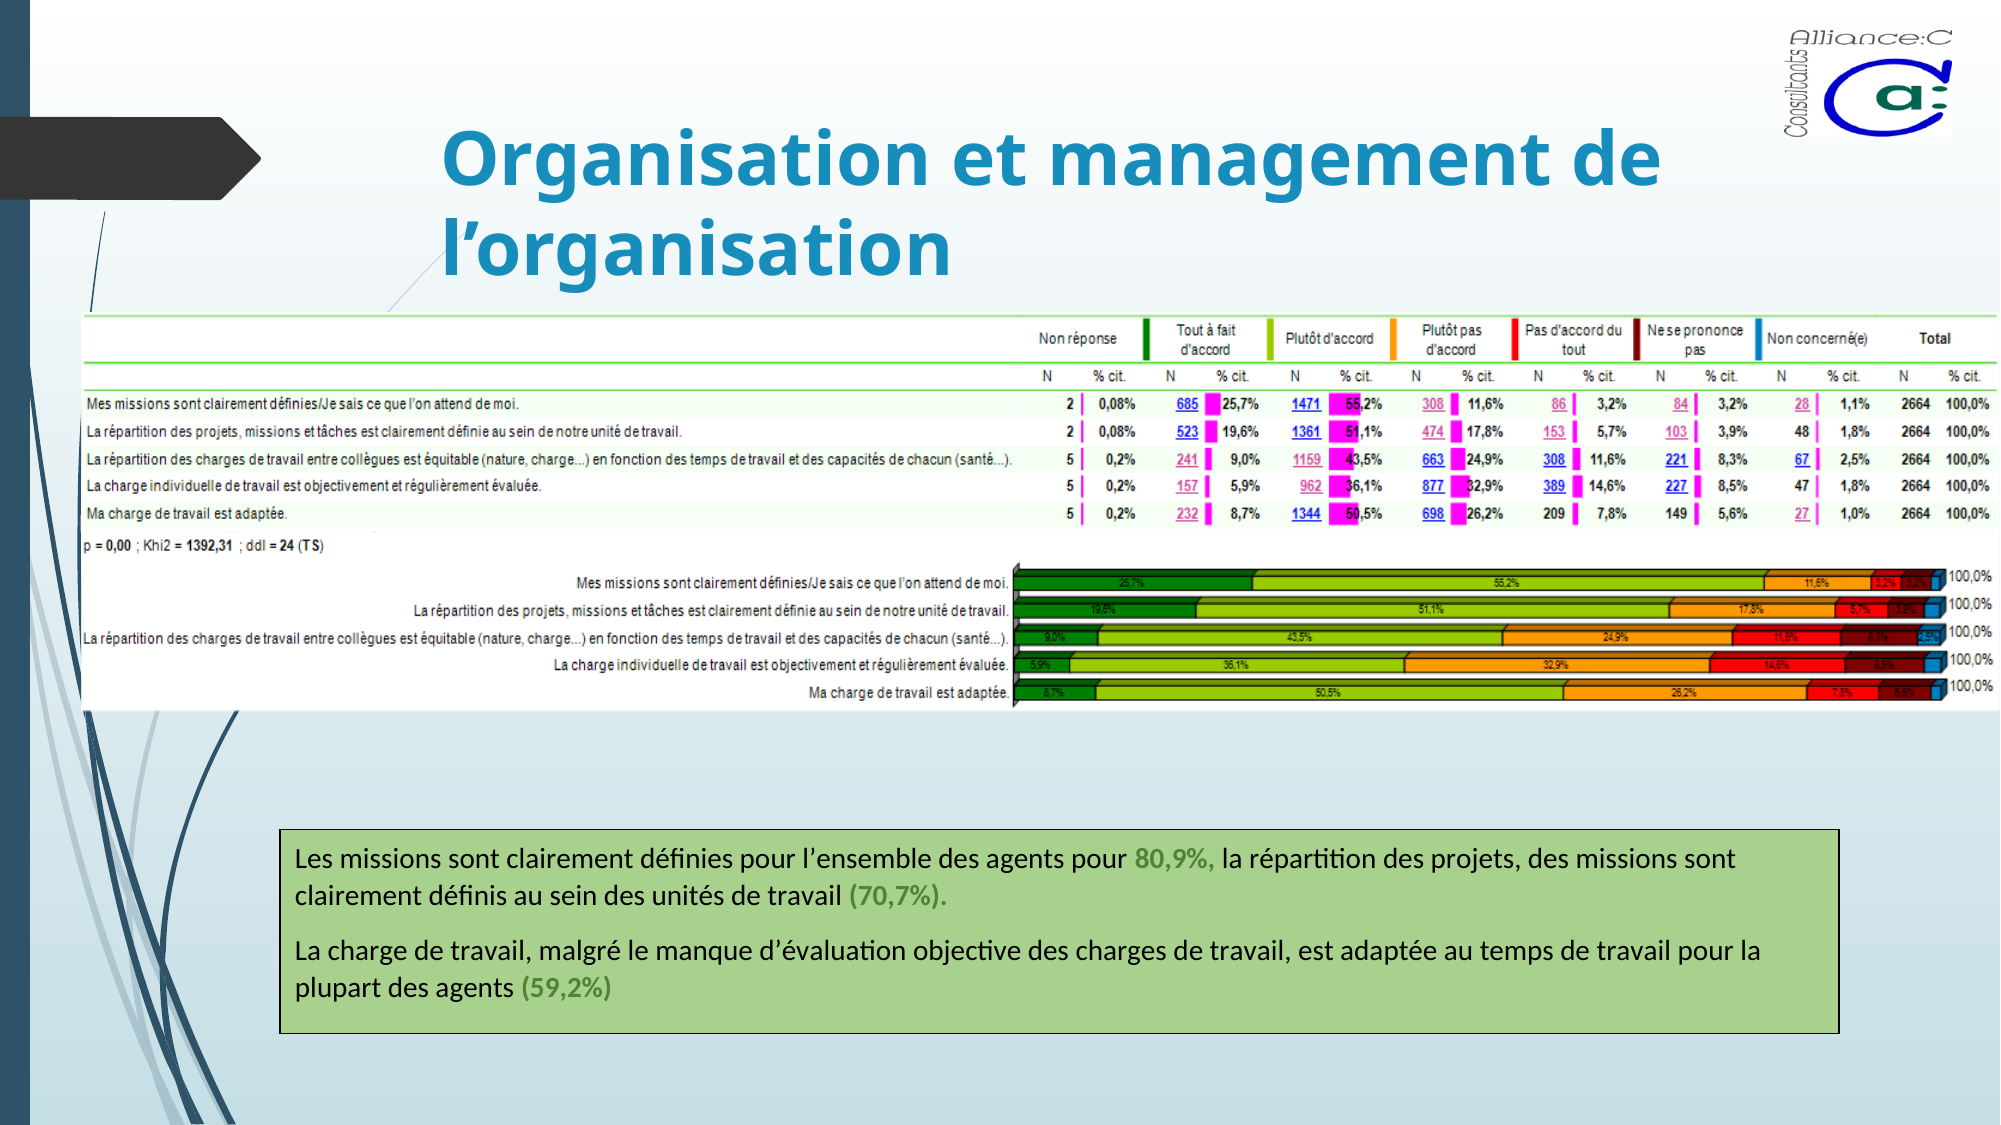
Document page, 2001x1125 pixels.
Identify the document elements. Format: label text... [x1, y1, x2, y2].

picture [1784, 30, 1952, 137]
title Organisation et management de l’organisation [425, 102, 1888, 312]
text_box Les missions sont clairement définies pour l’ensemble des agents pour 80,9%, la répartition des projets, des missions sont clairement définis au sein des unités de travail (70,7%). La charge de travail, malgré le manque d’évaluation objective des charges de travail, est adaptée au temps de travail pour la plupart des agents (59,2%) [280, 829, 1839, 1034]
picture [81, 312, 2000, 712]
